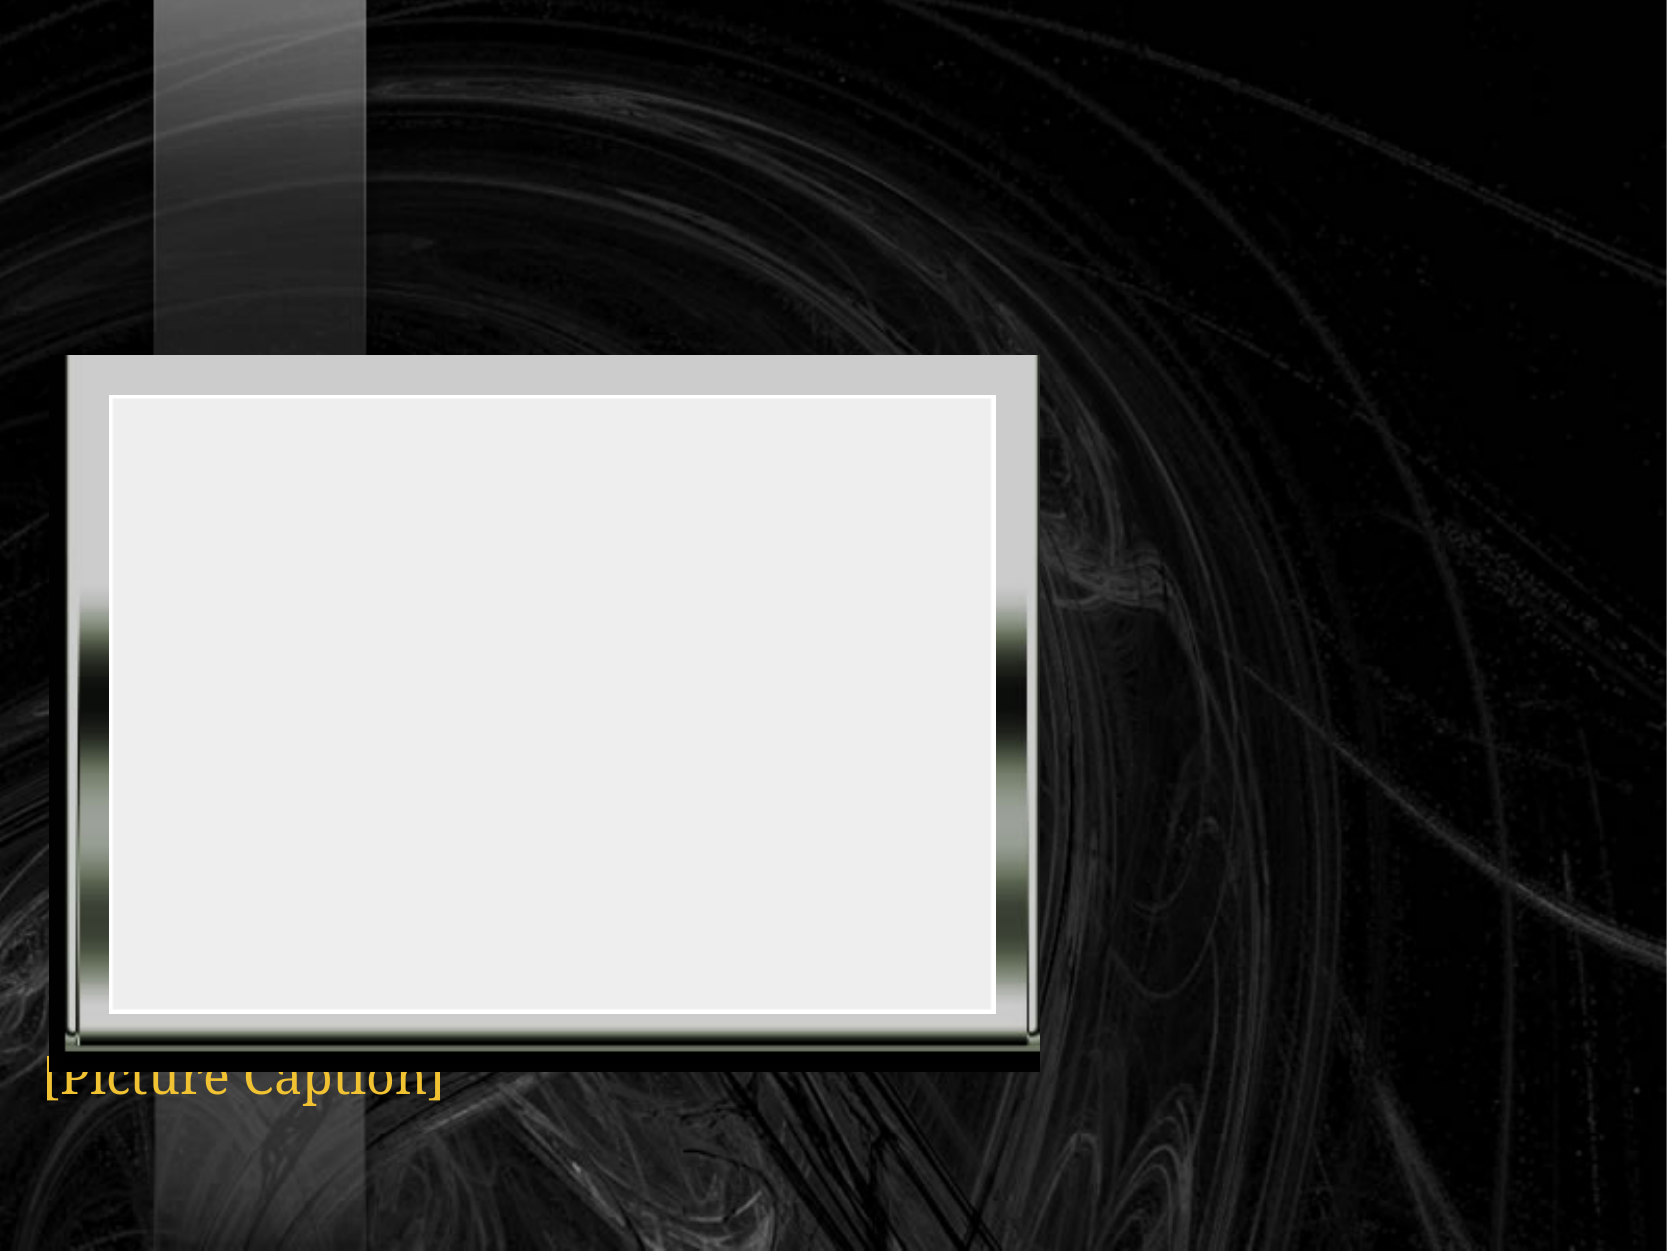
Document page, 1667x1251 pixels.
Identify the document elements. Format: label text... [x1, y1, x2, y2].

picture [0, 0, 1667, 1251]
title [Picture Caption] [42, 1042, 1175, 1251]
